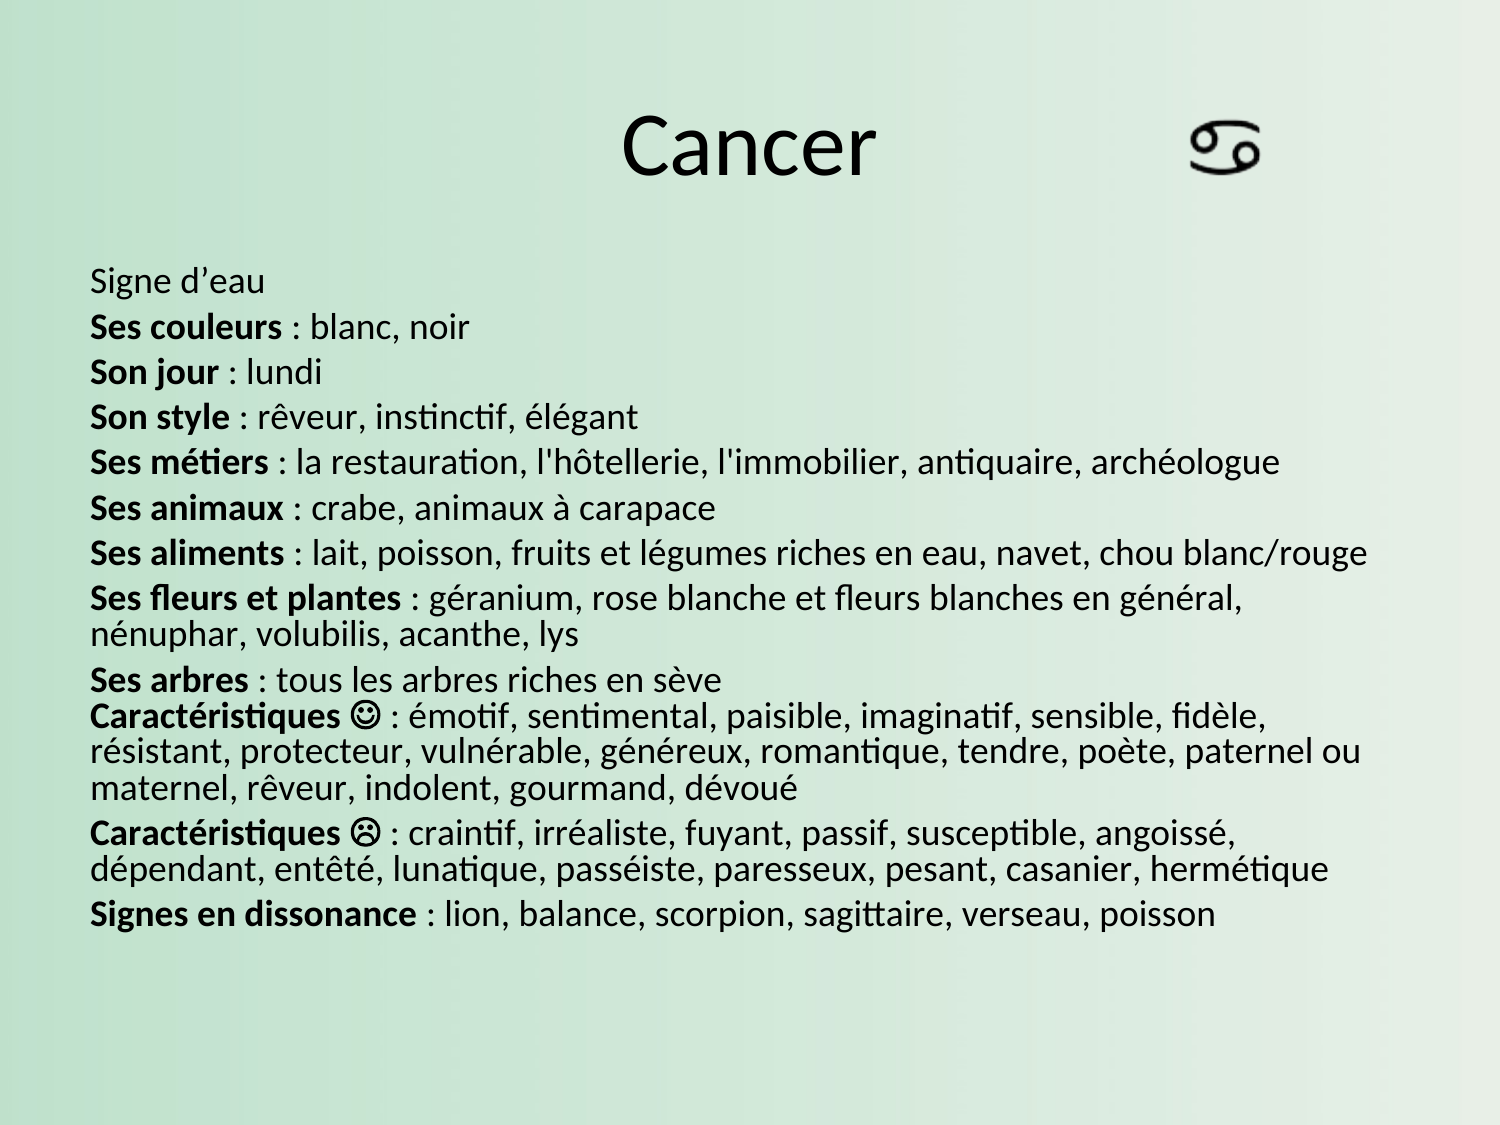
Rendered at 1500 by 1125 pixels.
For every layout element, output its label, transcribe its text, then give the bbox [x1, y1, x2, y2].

picture [0, 0, 1500, 1125]
title Cancer [75, 45, 1426, 233]
list Signe d’eau Ses couleurs : blanc, noir Son jour : lundi Son style : rêveur, instinctif, élégant Ses métiers : la restauration, l'hôtellerie, l'immobilier, antiquaire, archéologue Ses animaux : crabe, animaux à carapace Ses aliments : lait, poisson, fruits et légumes riches en eau, navet, chou blanc/rouge Ses fleurs et plantes : géranium, rose blanche et fleurs blanches en général, nénuphar, volubilis, acanthe, lys Ses arbres : tous les arbres riches en sève Caractéristiques  : émotif, sentimental, paisible, imaginatif, sensible, fidèle, résistant, protecteur, vulnérable, généreux, romantique, tendre, poète, paternel ou maternel, rêveur, indolent, gourmand, dévoué Caractéristiques  : craintif, irréaliste, fuyant, passif, susceptible, angoissé, dépendant, entêté, lunatique, passéiste, paresseux, pesant, casanier, hermétique Signes en dissonance : lion, balance, scorpion, sagittaire, verseau, poisson [75, 257, 1426, 1042]
